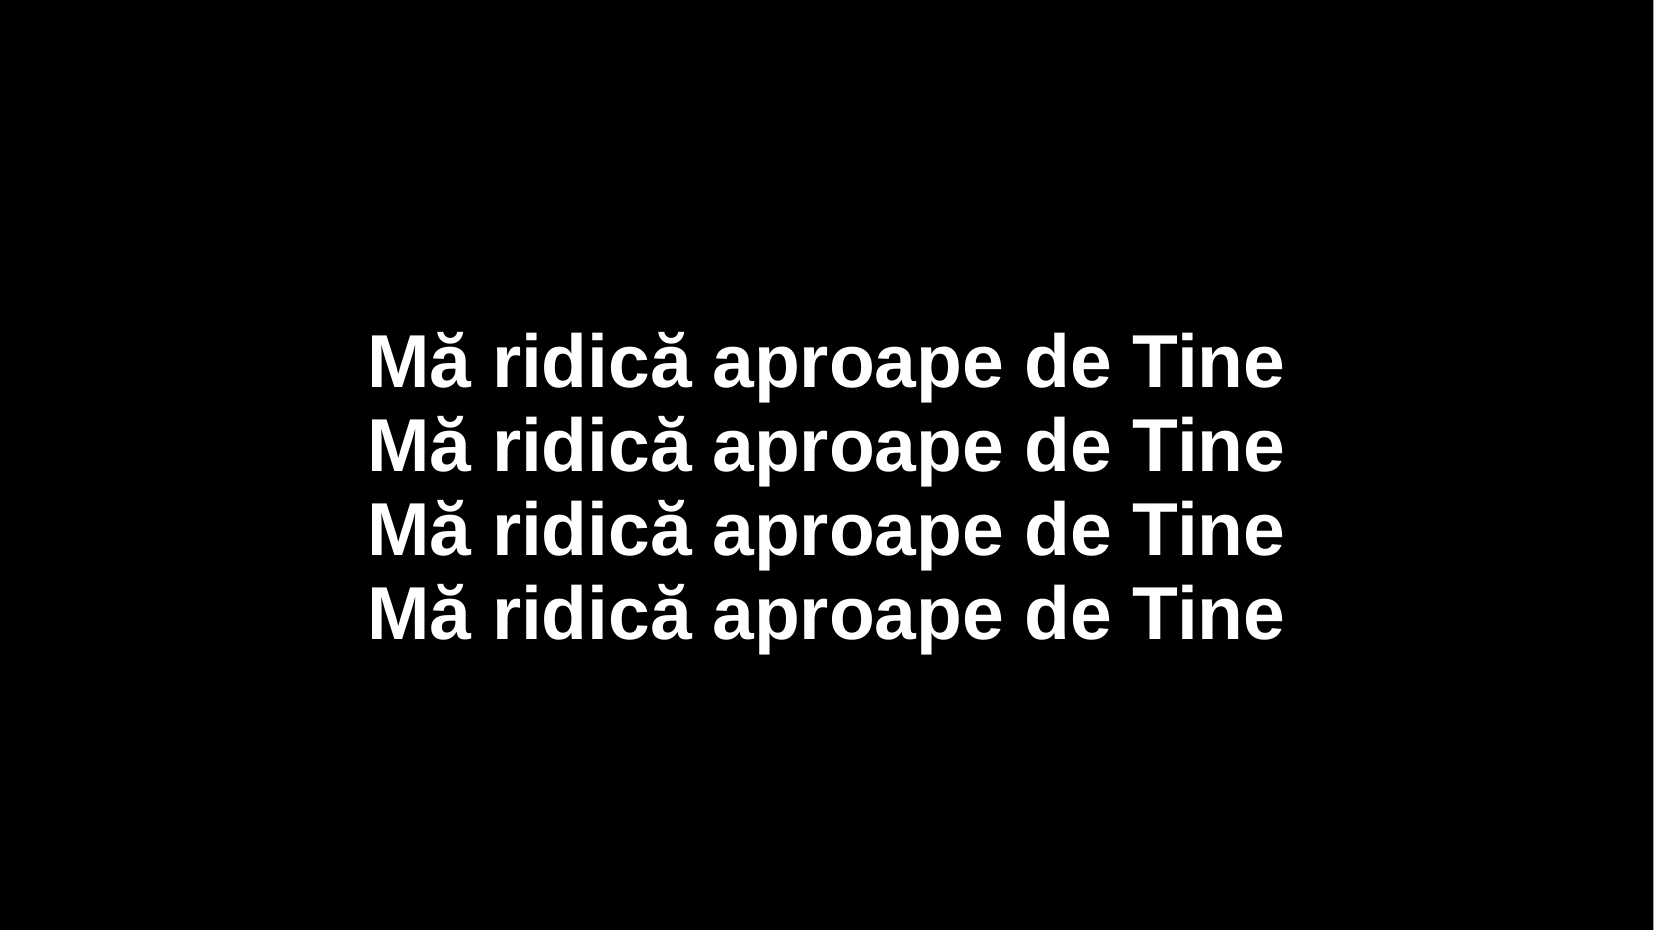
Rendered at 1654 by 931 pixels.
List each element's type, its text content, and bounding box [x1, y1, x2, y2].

subtitle Mă ridică aproape de Tine Mă ridică aproape de Tine Mă ridică aproape de Tine Mă ridică aproape de Tine [82, 217, 1571, 757]
